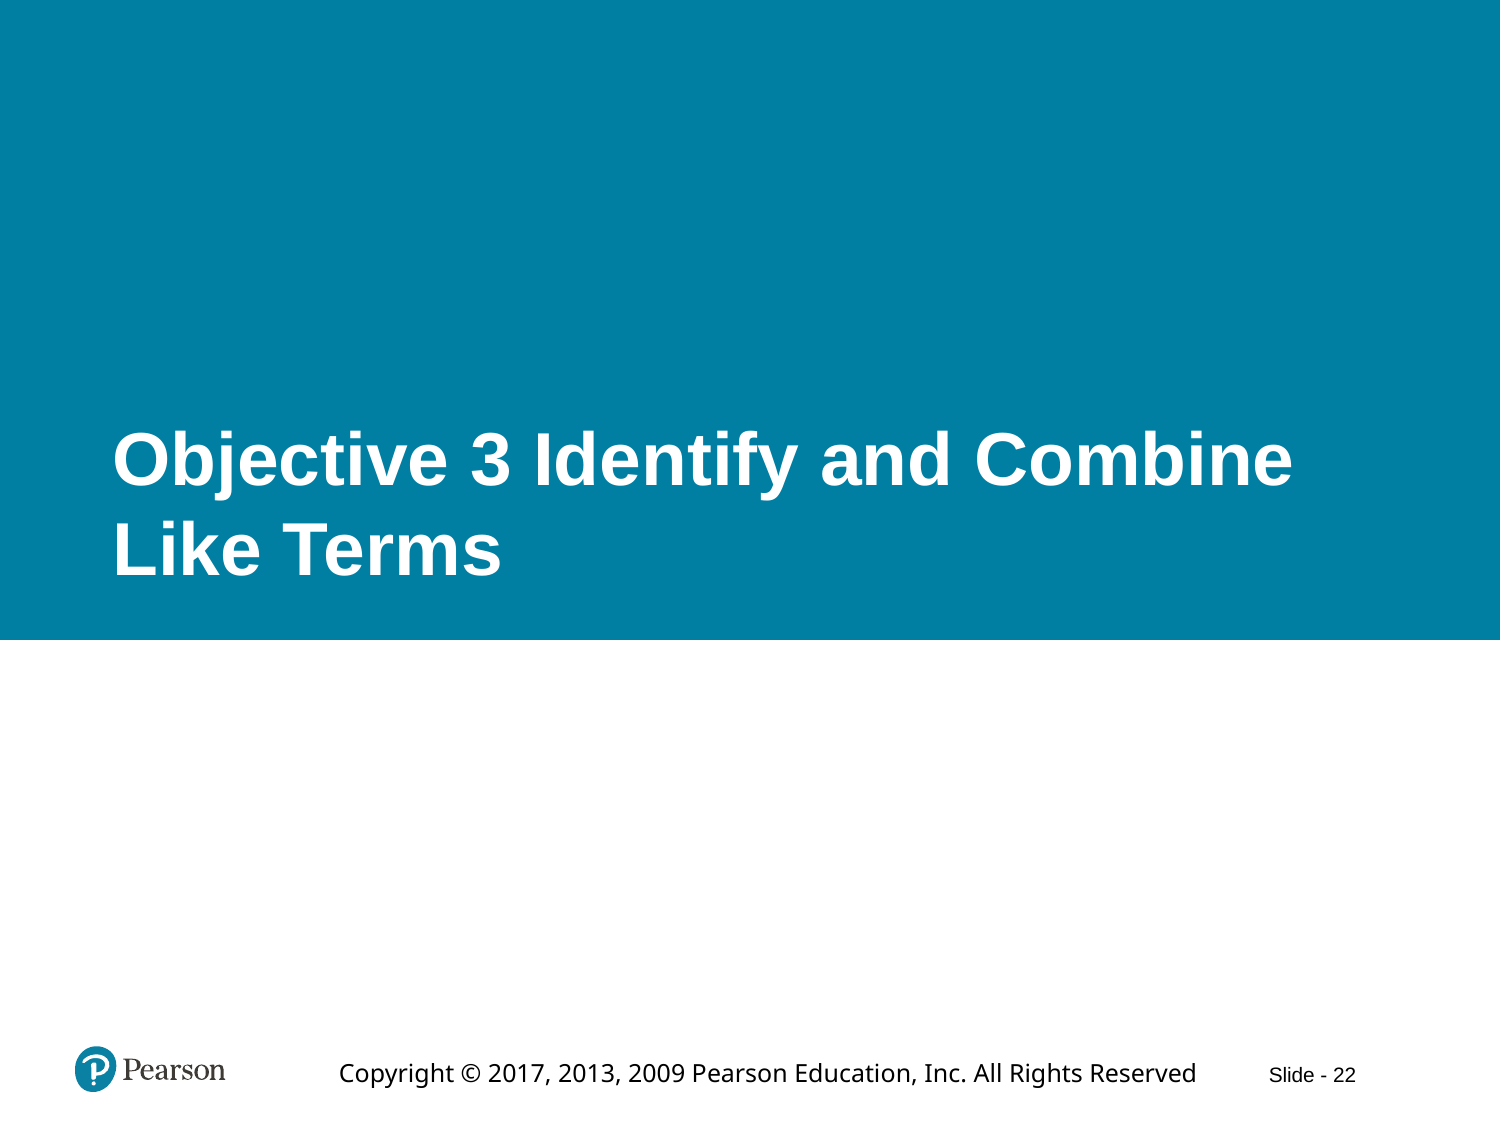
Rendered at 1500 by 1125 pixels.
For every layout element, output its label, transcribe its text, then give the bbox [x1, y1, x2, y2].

title Objective 3 Identify and Combine Like Terms [112, 125, 1388, 591]
